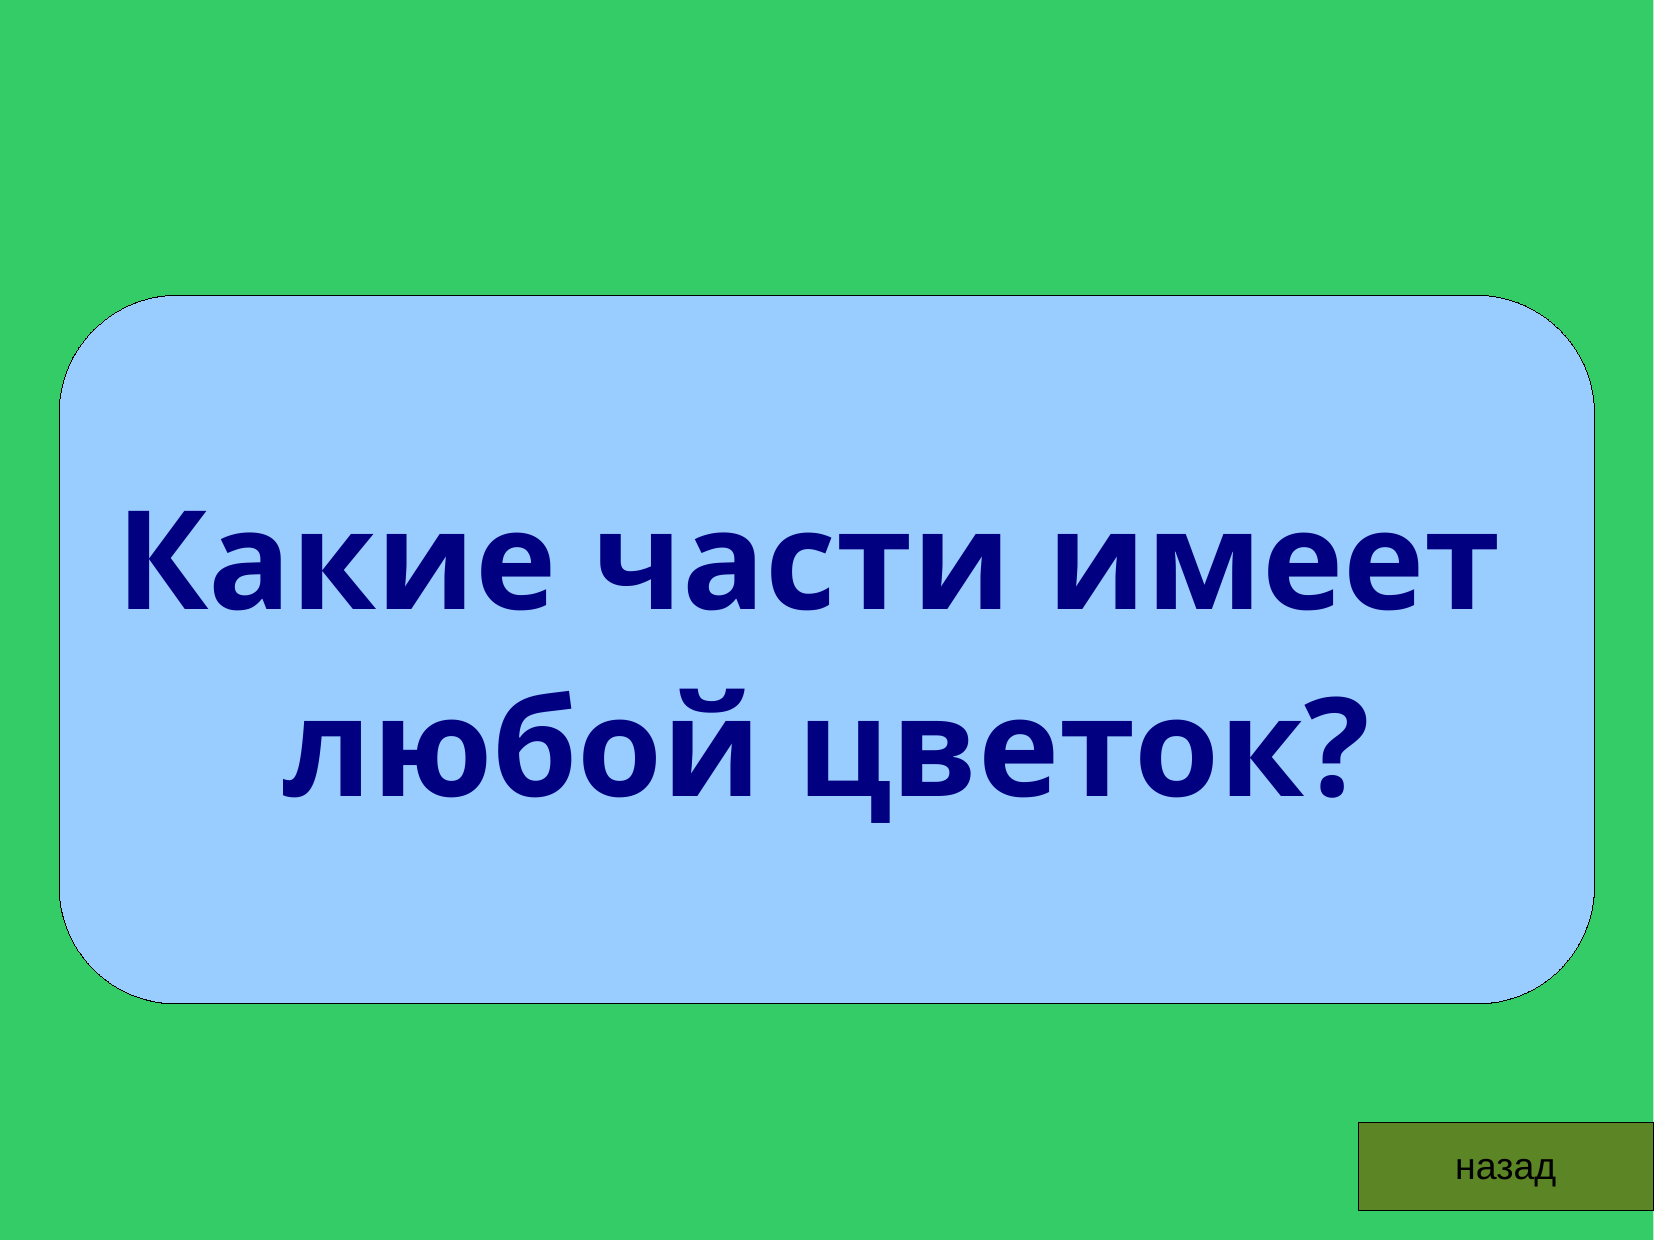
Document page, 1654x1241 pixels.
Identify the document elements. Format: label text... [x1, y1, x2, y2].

text_box Какие части имеет любой цветок? [59, 295, 1595, 1004]
text_box назад [1358, 1122, 1654, 1211]
